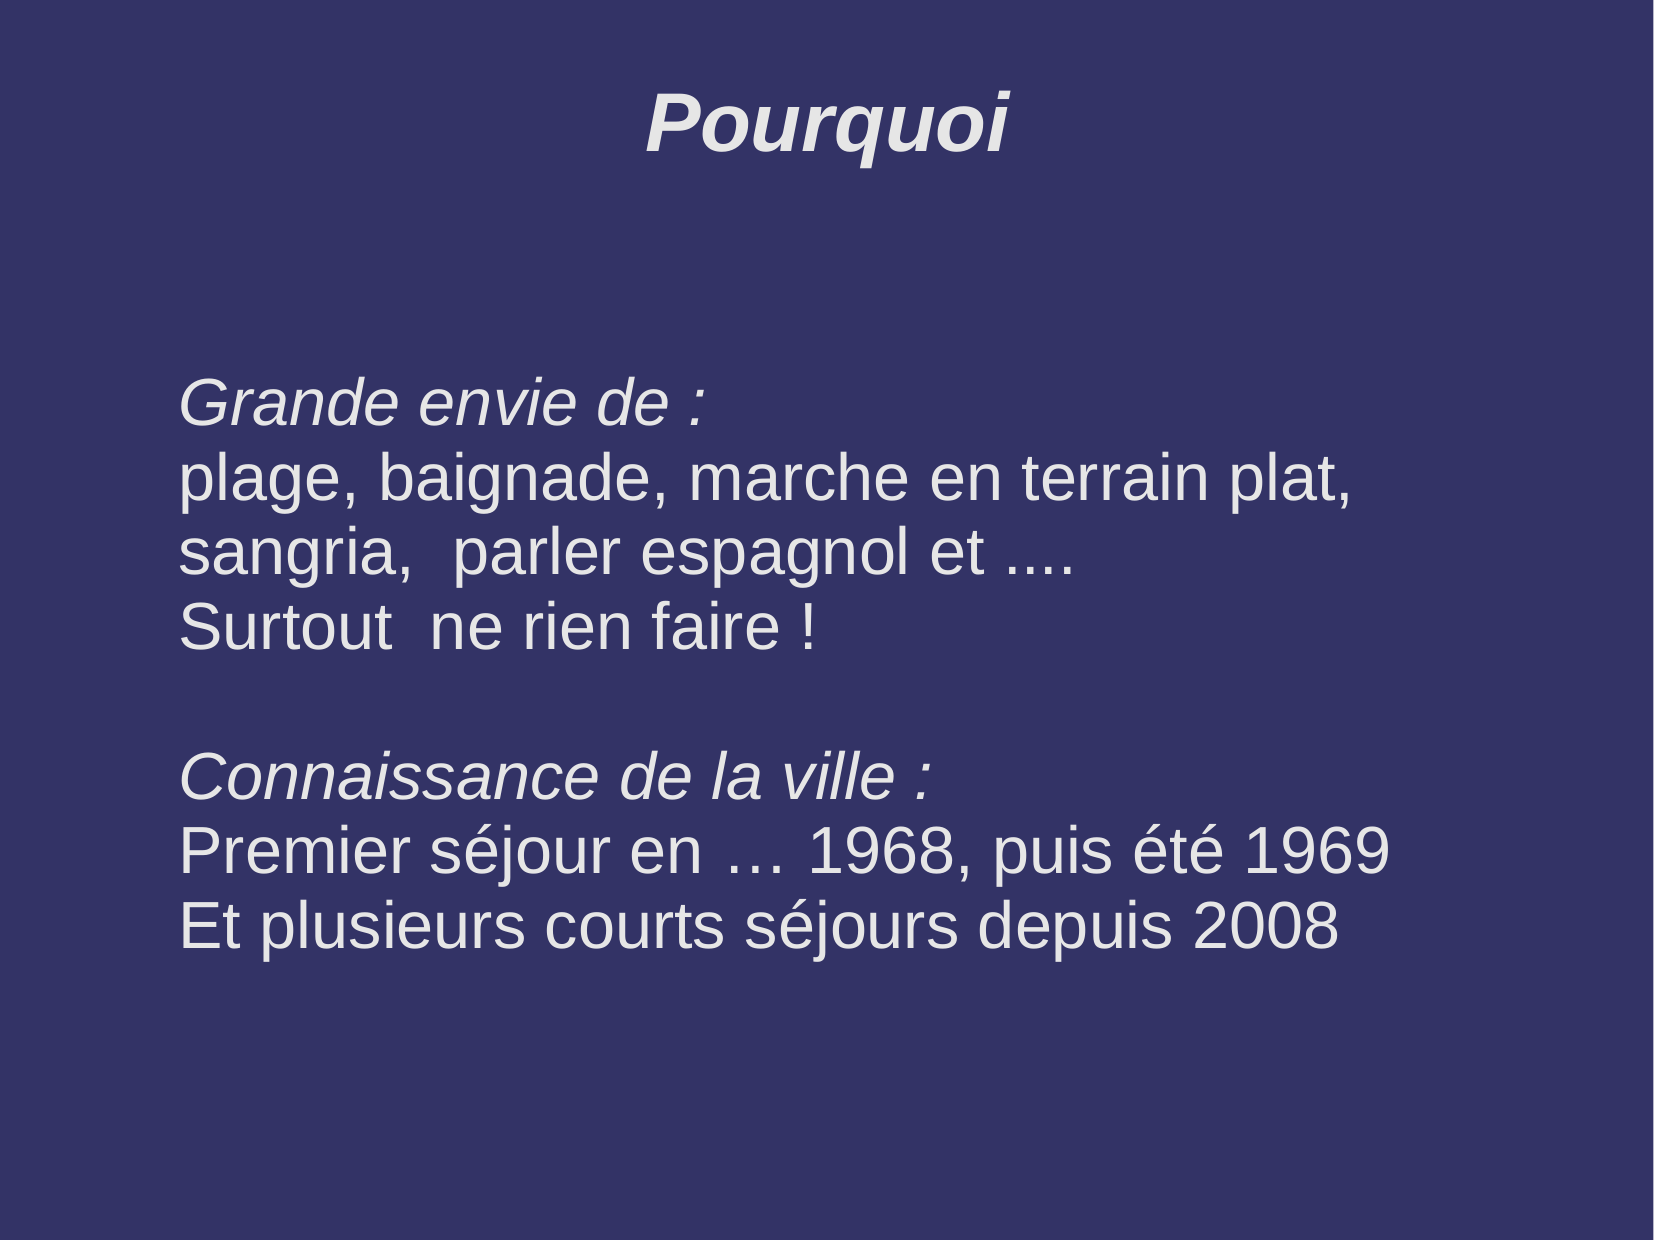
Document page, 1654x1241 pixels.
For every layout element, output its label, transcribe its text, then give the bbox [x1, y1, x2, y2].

list Grande envie de : plage, baignade, marche en terrain plat, sangria, parler espagnol et .... Surtout ne rien faire ! Connaissance de la ville : Premier séjour en … 1968, puis été 1969 Et plusieurs courts séjours depuis 2008 [178, 364, 1570, 1147]
title Pourquoi [121, 19, 1534, 227]
